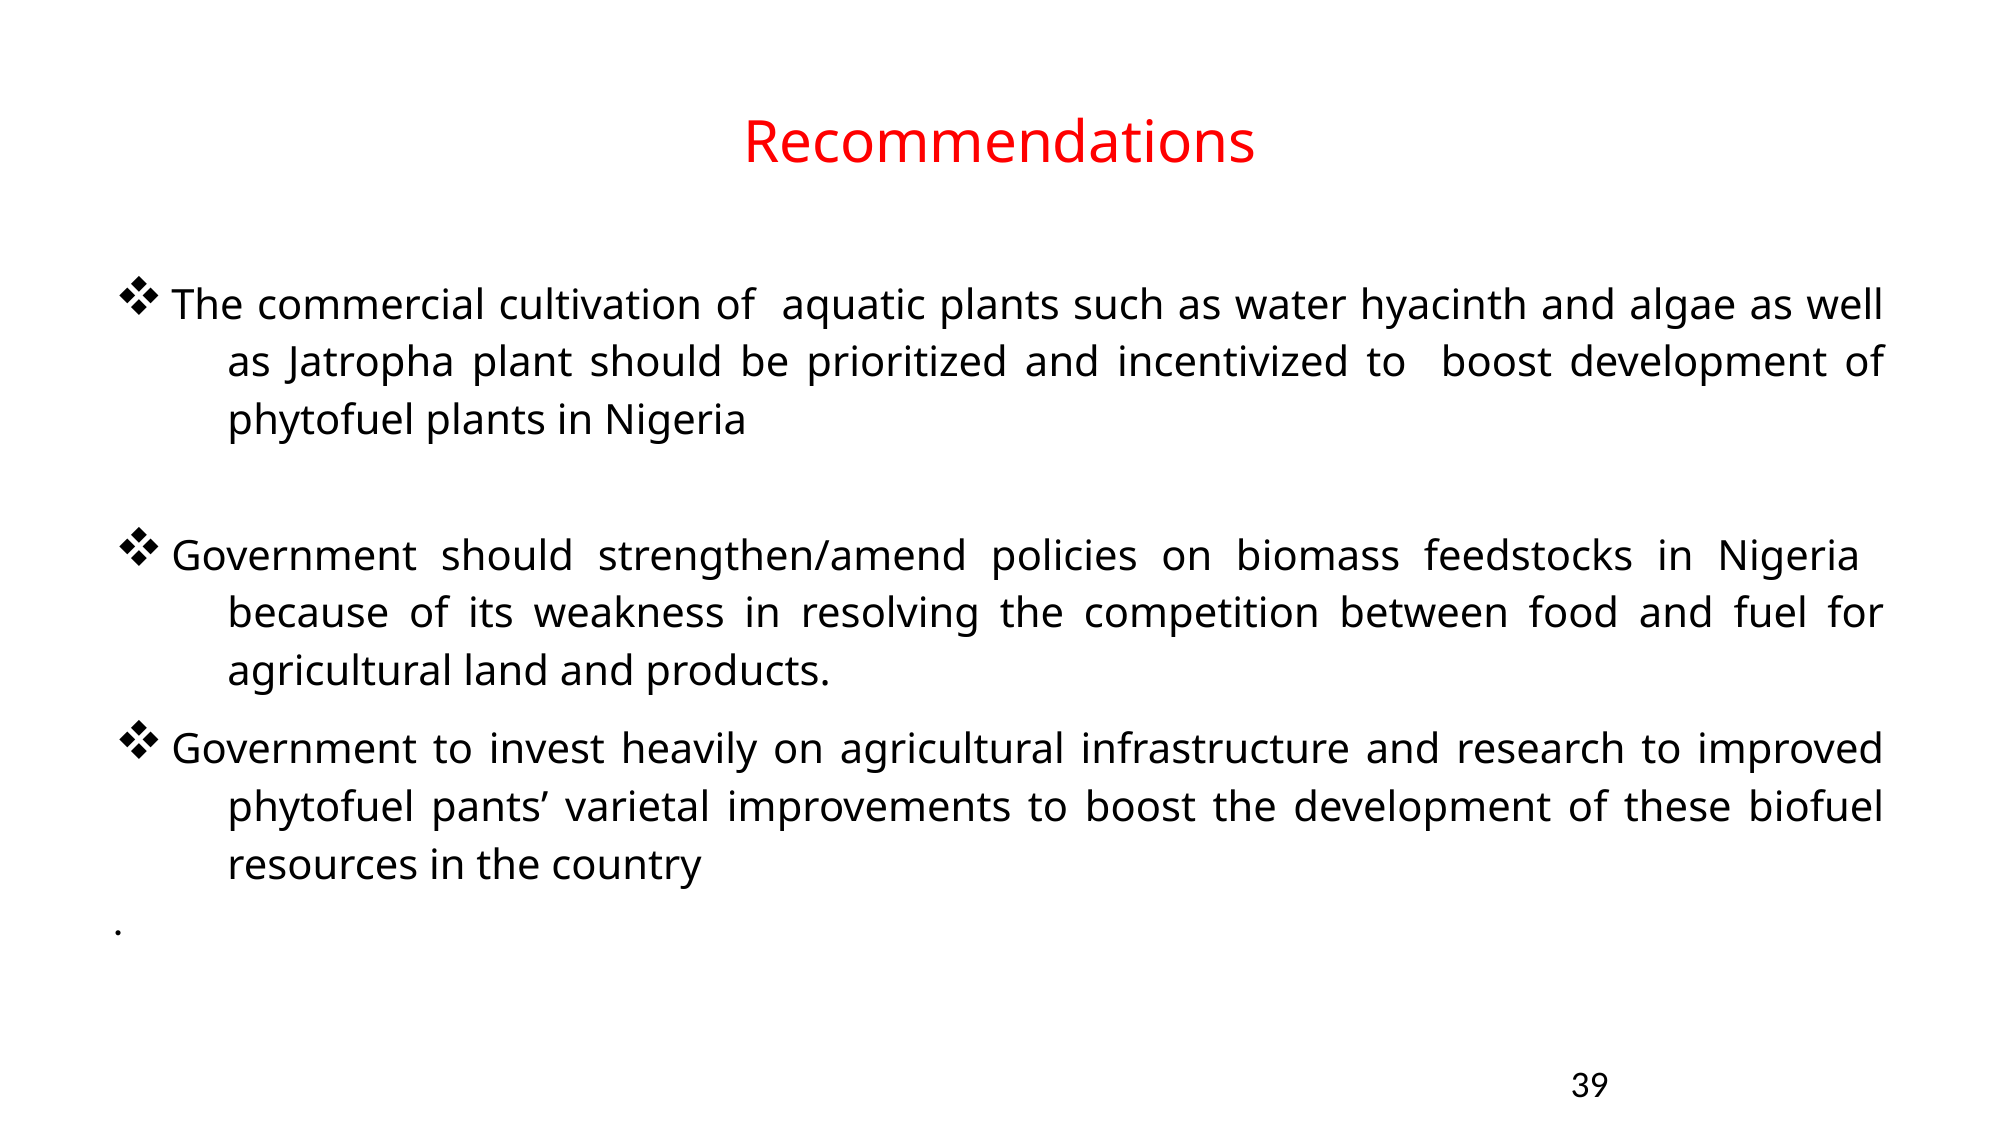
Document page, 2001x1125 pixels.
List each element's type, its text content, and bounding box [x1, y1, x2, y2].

title Recommendations [99, 45, 1900, 233]
text_box [1555, 1052, 1973, 1125]
list The commercial cultivation of aquatic plants such as water hyacinth and algae as well as Jatropha plant should be prioritized and incentivized to boost development of phytofuel plants in Nigeria Government should strengthen/amend policies on biomass feedstocks in Nigeria because of its weakness in resolving the competition between food and fuel for agricultural land and products. Government to invest heavily on agricultural infrastructure and research to improved phytofuel pants’ varietal improvements to boost the development of these biofuel resources in the country [99, 262, 1900, 1005]
